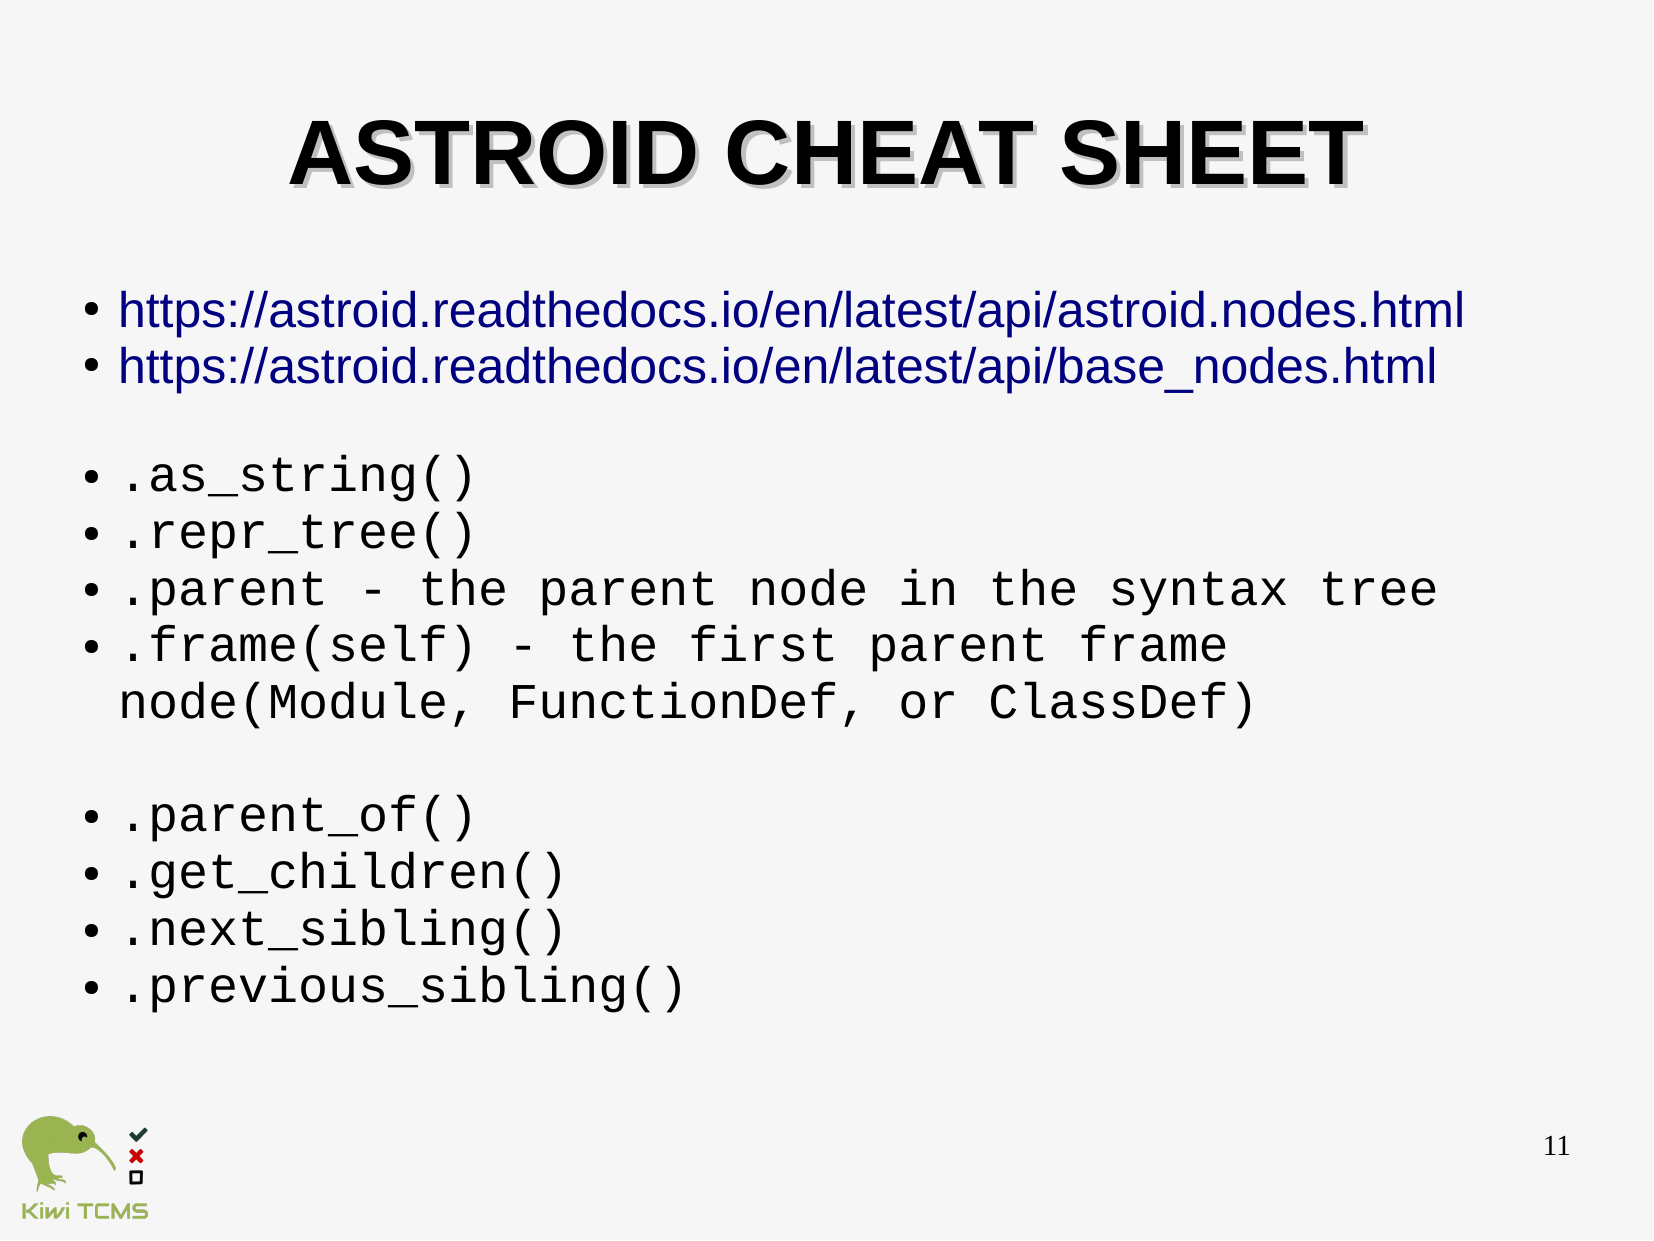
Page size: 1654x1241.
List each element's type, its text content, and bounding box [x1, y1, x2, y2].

title ASTROID CHEAT SHEET [82, 49, 1571, 257]
subtitle https://astroid.readthedocs.io/en/latest/api/astroid.nodes.html https://astroid.readthedocs.io/en/latest/api/base_nodes.html .as_string() .repr_tree() .parent - the parent node in the syntax tree .frame(self) - the first parent frame node(Module, FunctionDef, or ClassDef) .parent_of() .get_children() .next_sibling() .previous_sibling() [82, 283, 1571, 1017]
picture [22, 1116, 148, 1219]
